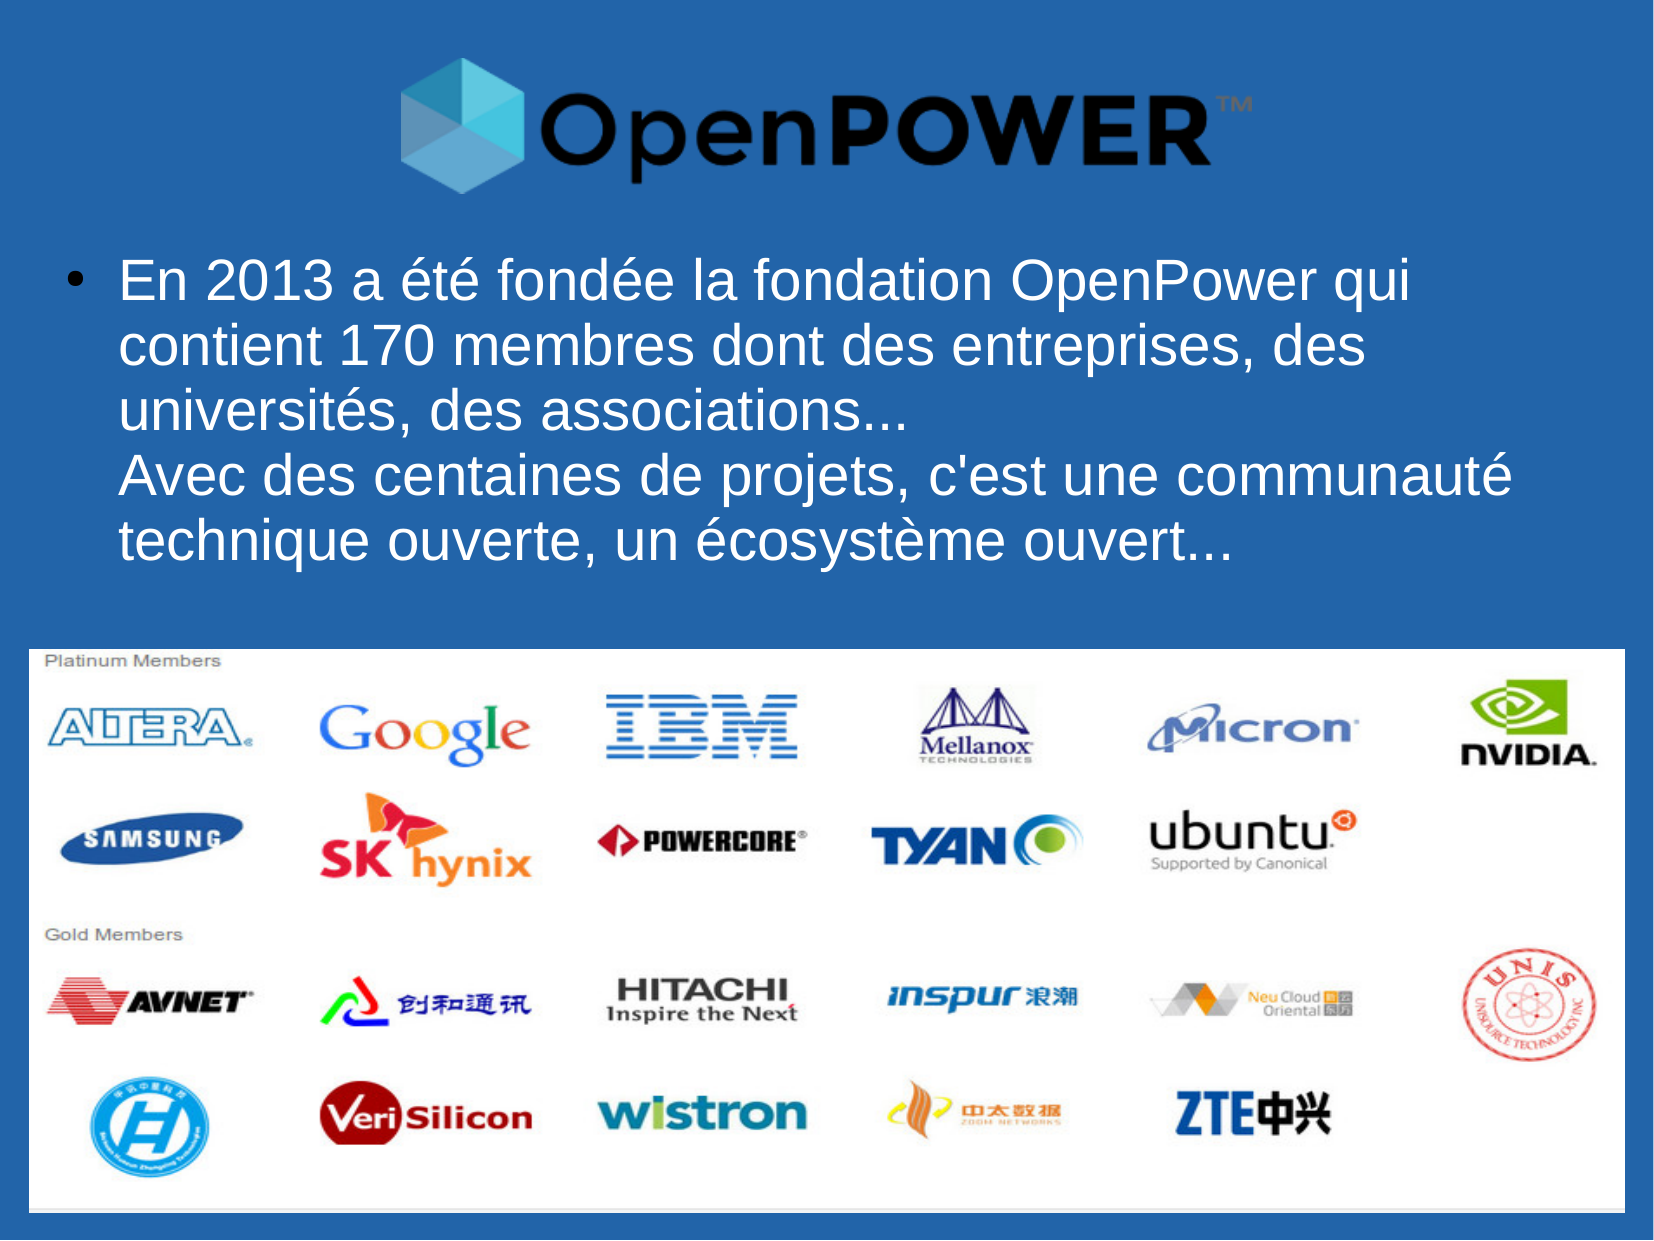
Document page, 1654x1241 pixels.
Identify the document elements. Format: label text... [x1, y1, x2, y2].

picture [29, 649, 1625, 1213]
list En 2013 a été fondée la fondation OpenPower qui contient 170 membres dont des entreprises, des universités, des associations... Avec des centaines de projets, c'est une communauté technique ouverte, un écosystème ouvert... [47, 248, 1595, 556]
picture [401, 58, 1252, 197]
